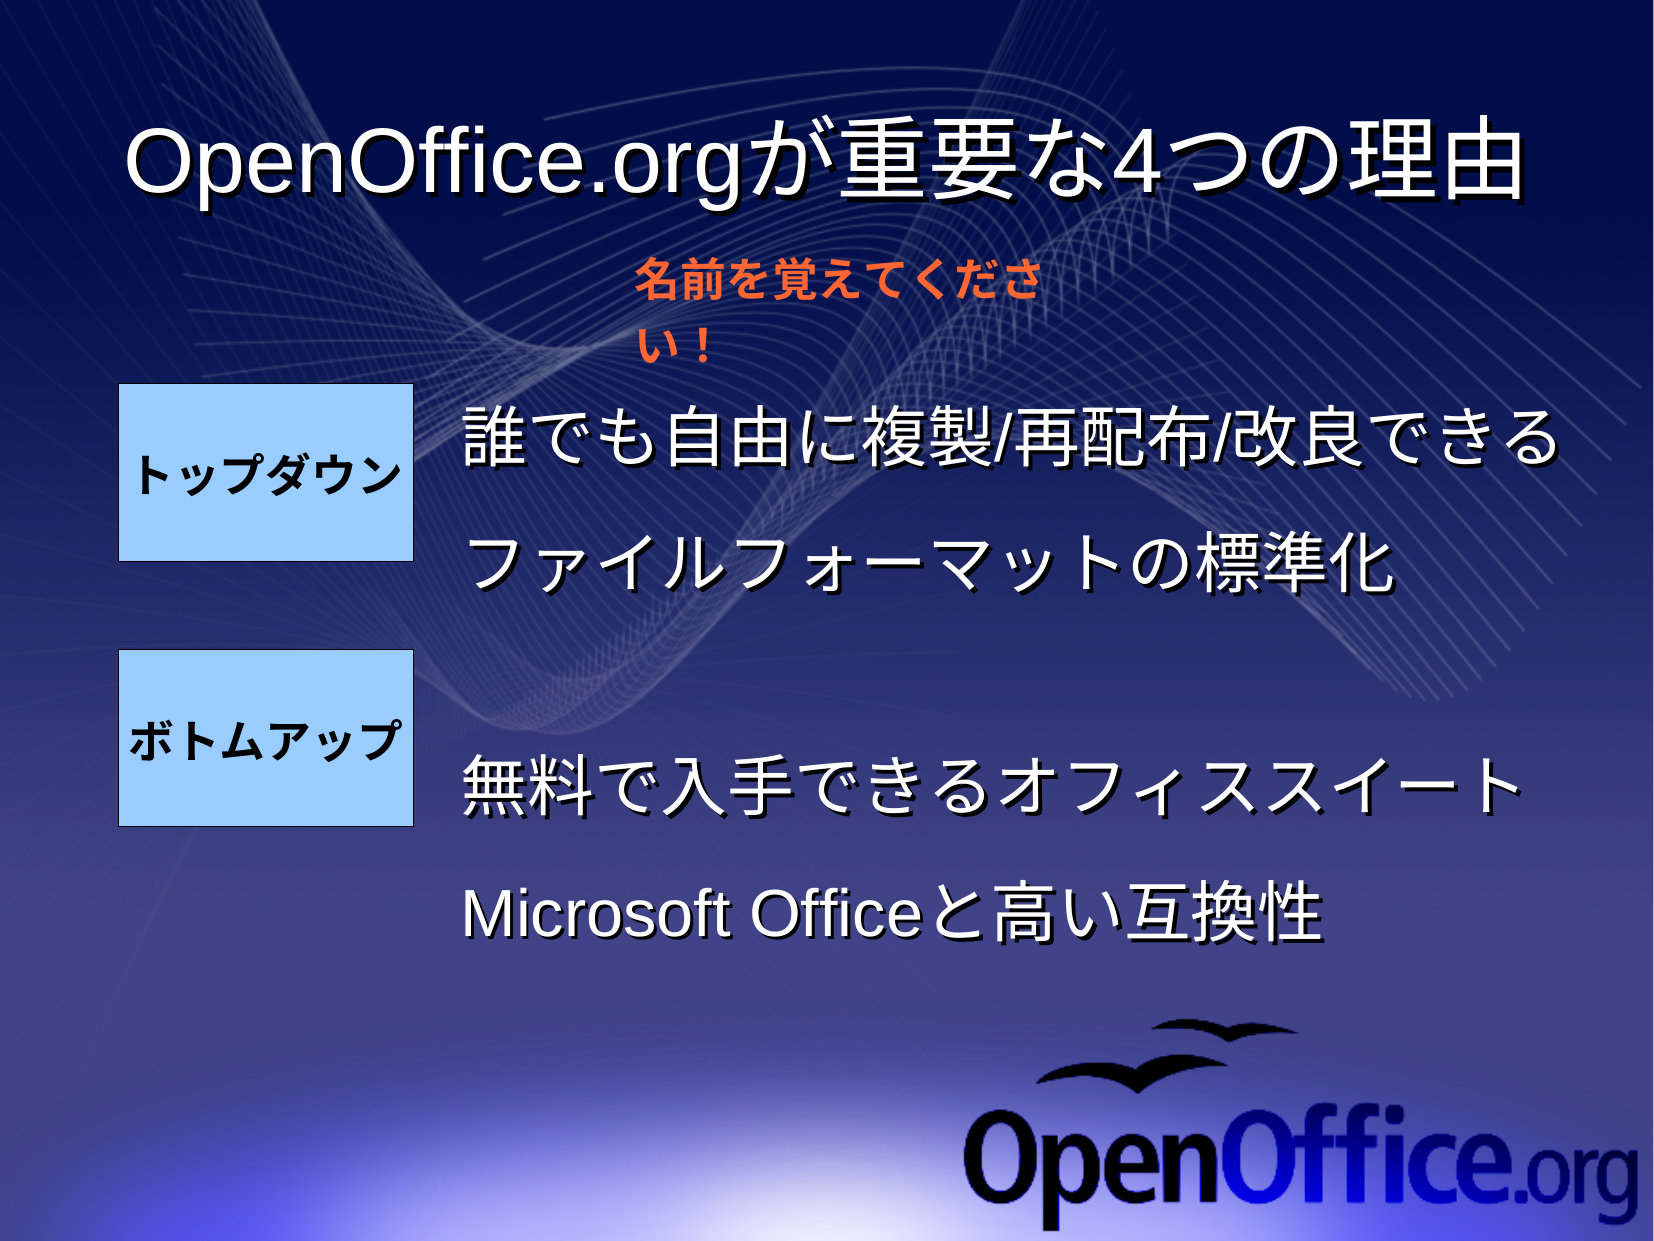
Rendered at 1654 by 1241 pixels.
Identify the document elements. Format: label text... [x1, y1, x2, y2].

text_box ボトムアップ [118, 649, 414, 827]
text_box トップダウン [118, 383, 414, 562]
text_box 名前を覚えてください！ [620, 236, 1152, 297]
list 誰でも自由に複製/再配布/改良できる ファイルフォーマットの標準化 無料で入手できるオフィススイート Microsoft Officeと高い互換性 [442, 383, 1595, 823]
title OpenOffice.orgが重要な4つの理由 [82, 49, 1571, 257]
picture [0, 0, 1654, 1241]
